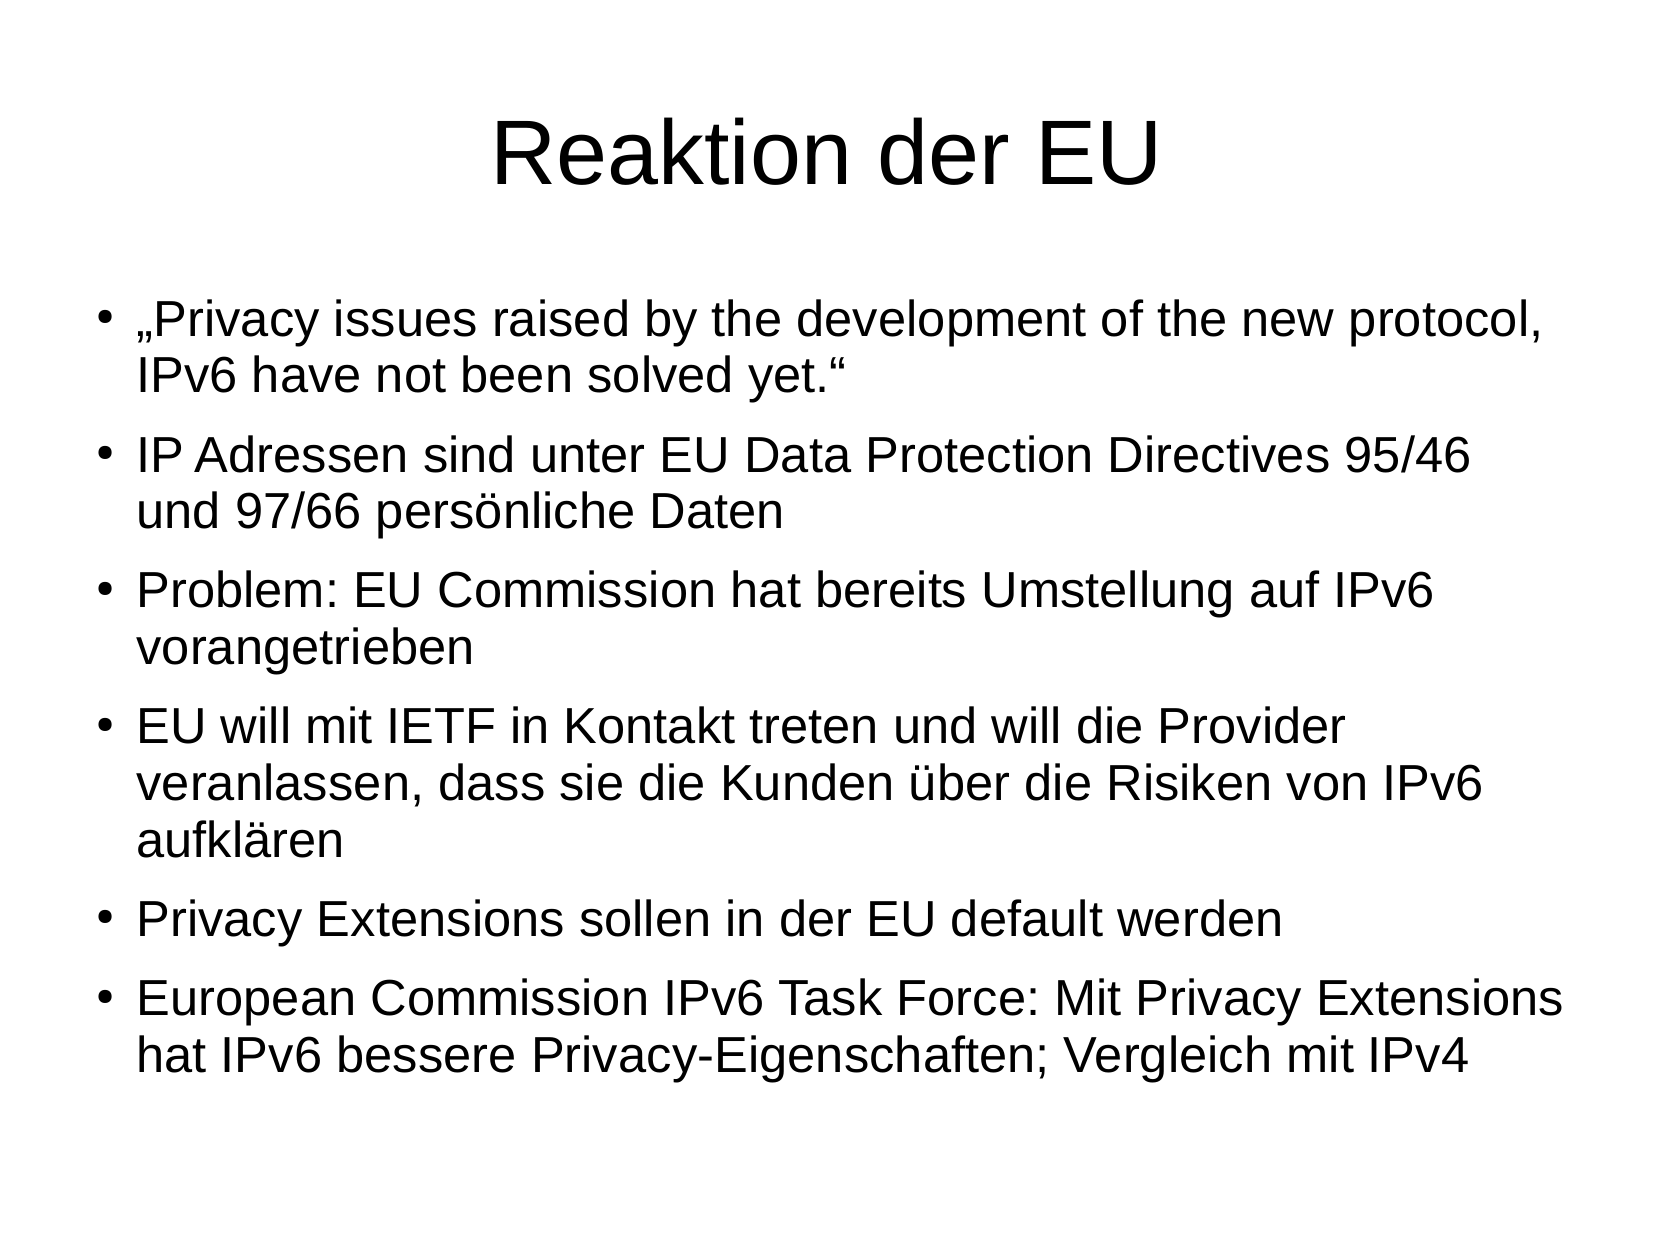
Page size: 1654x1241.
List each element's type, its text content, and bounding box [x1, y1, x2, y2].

title Reaktion der EU [82, 49, 1571, 257]
list „Privacy issues raised by the development of the new protocol, IPv6 have not been solved yet.“ IP Adressen sind unter EU Data Protection Directives 95/46 und 97/66 persönliche Daten Problem: EU Commission hat bereits Umstellung auf IPv6 vorangetrieben EU will mit IETF in Kontakt treten und will die Provider veranlassen, dass sie die Kunden über die Risiken von IPv6 aufklären Privacy Extensions sollen in der EU default werden European Commission IPv6 Task Force: Mit Privacy Extensions hat IPv6 bessere Privacy-Eigenschaften; Vergleich mit IPv4 [82, 290, 1571, 1109]
